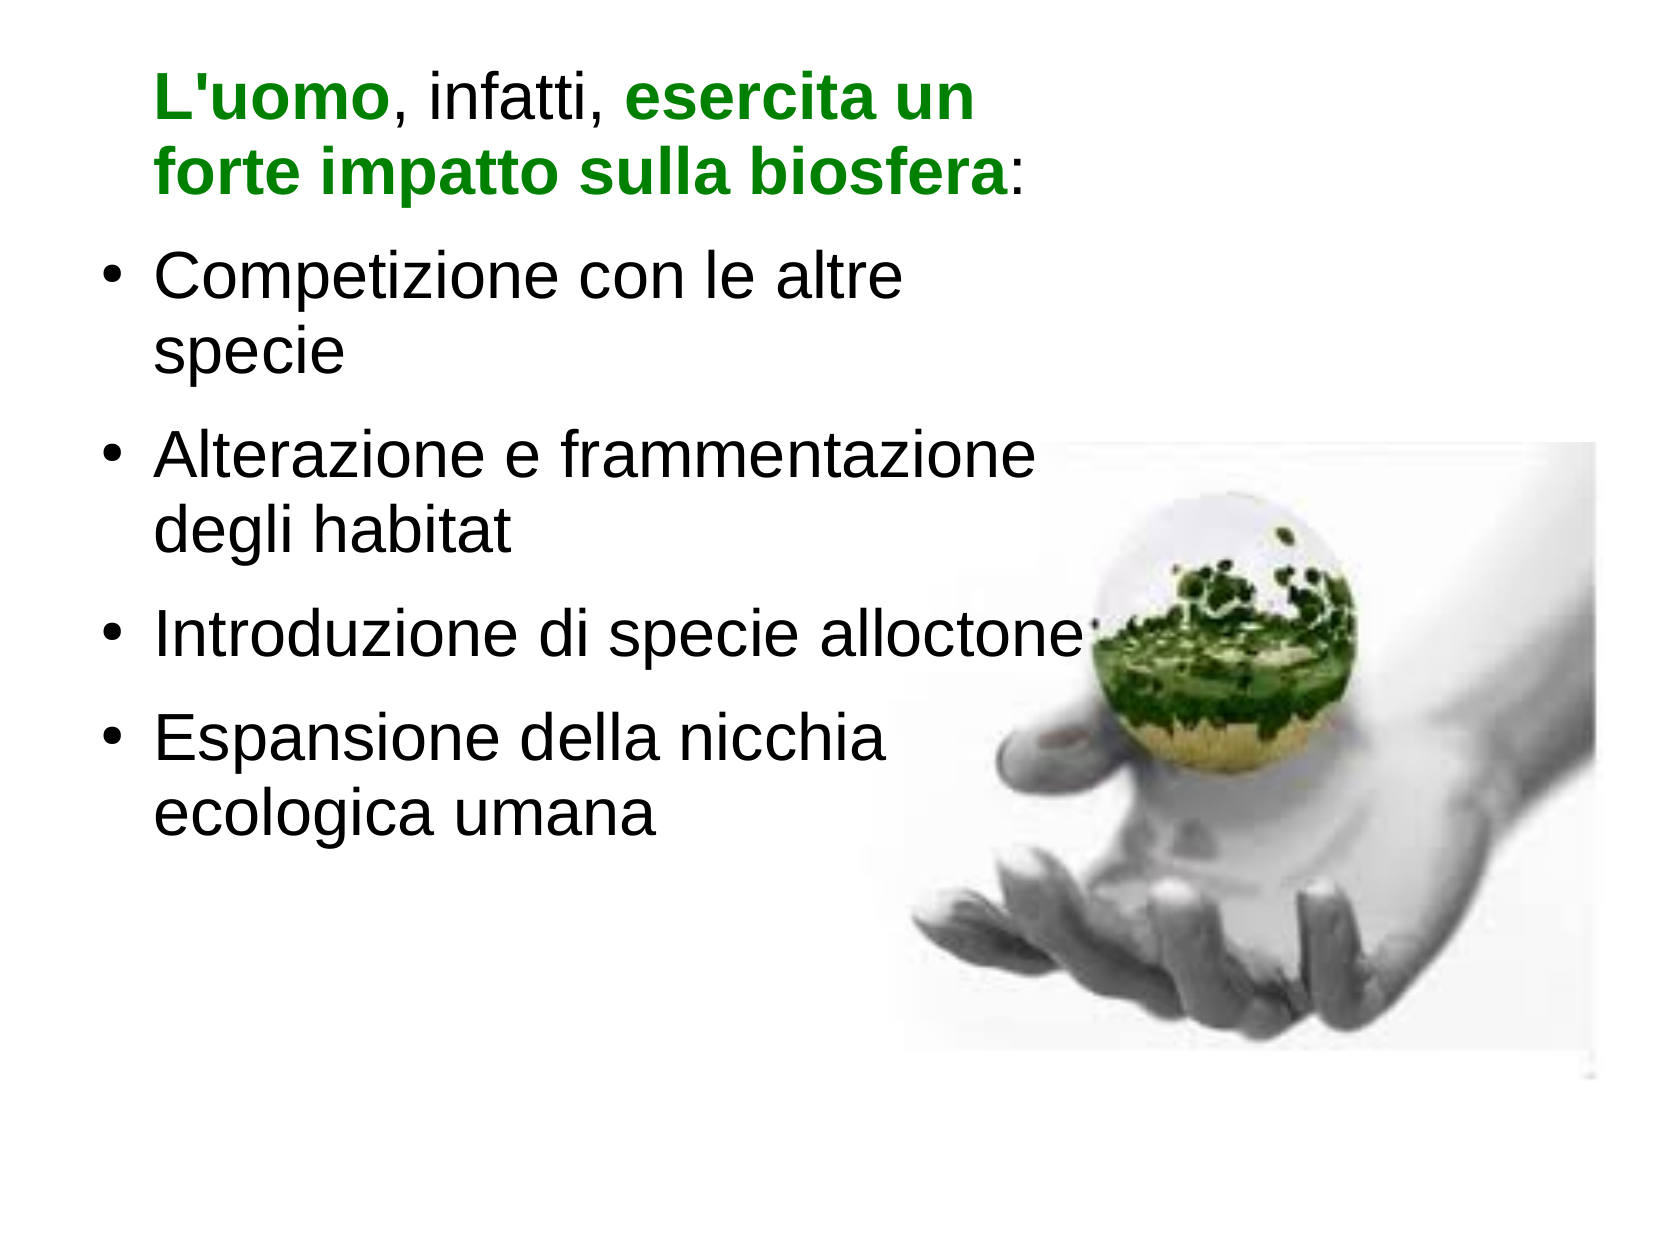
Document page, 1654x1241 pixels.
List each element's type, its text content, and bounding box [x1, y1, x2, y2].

list L'uomo, infatti, esercita un forte impatto sulla biosfera: Competizione con le altre specie Alterazione e frammentazione degli habitat Introduzione di specie alloctone Espansione della nicchia ecologica umana [82, 59, 1093, 1109]
picture [826, 442, 1654, 1182]
